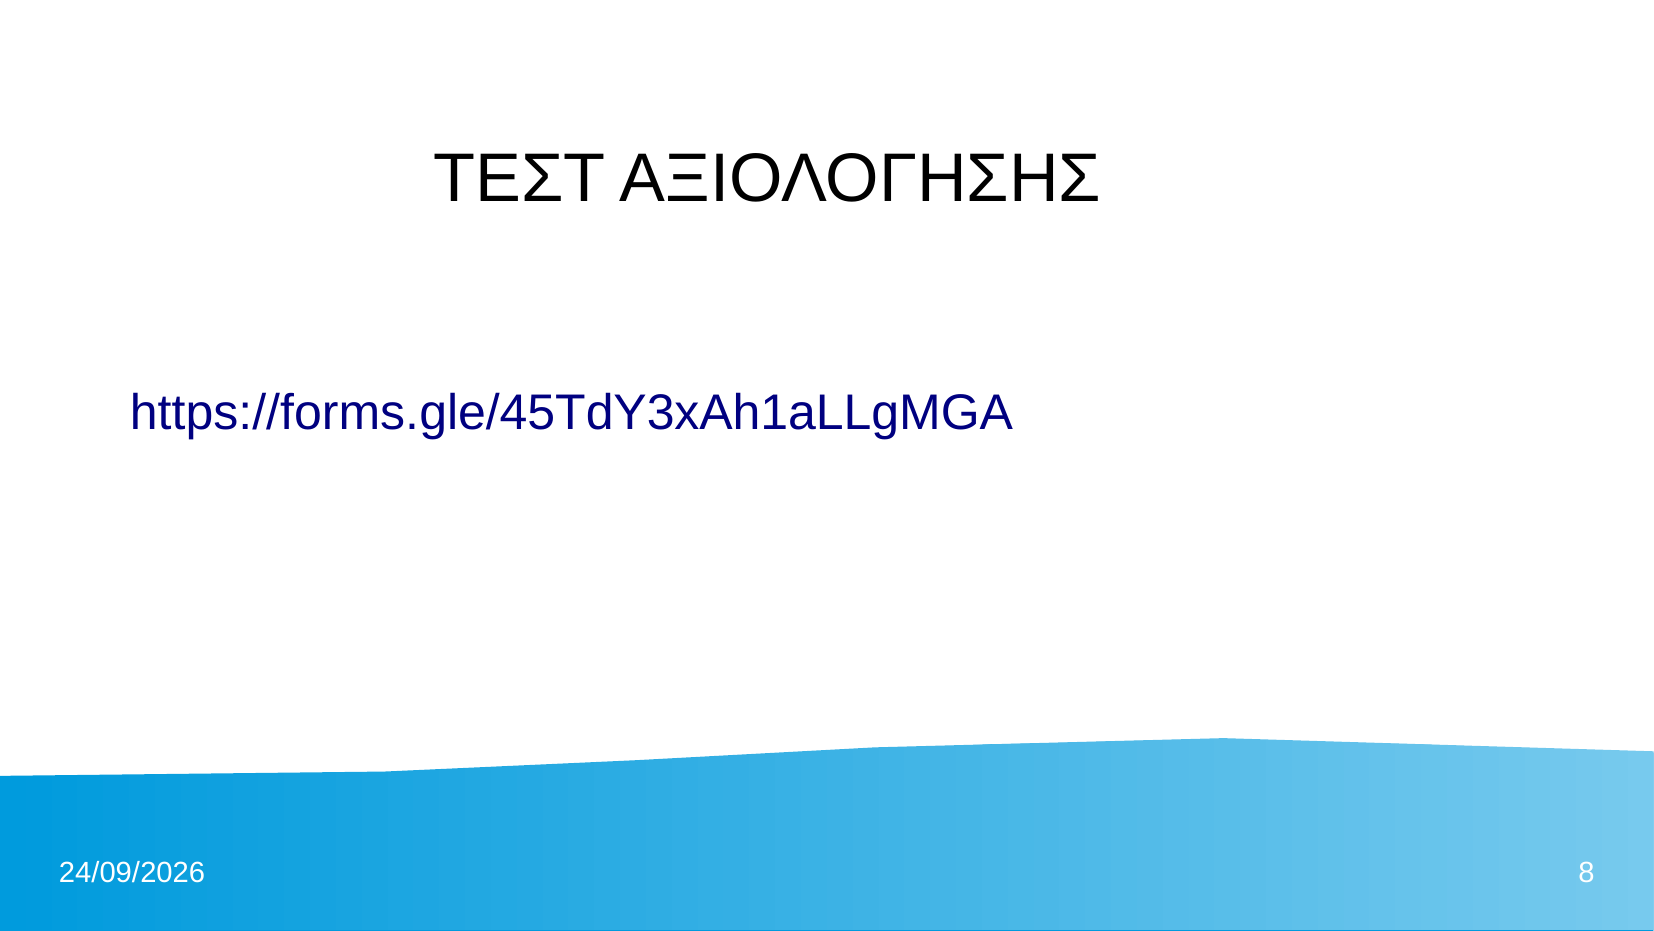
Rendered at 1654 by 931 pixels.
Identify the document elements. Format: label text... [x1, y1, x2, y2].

title ΤΕΣΤ ΑΞΙΟΛΟΓΗΣΗΣ [29, 88, 1506, 266]
list https://forms.gle/45TdY3xAh1aLLgMGA [59, 383, 1595, 650]
